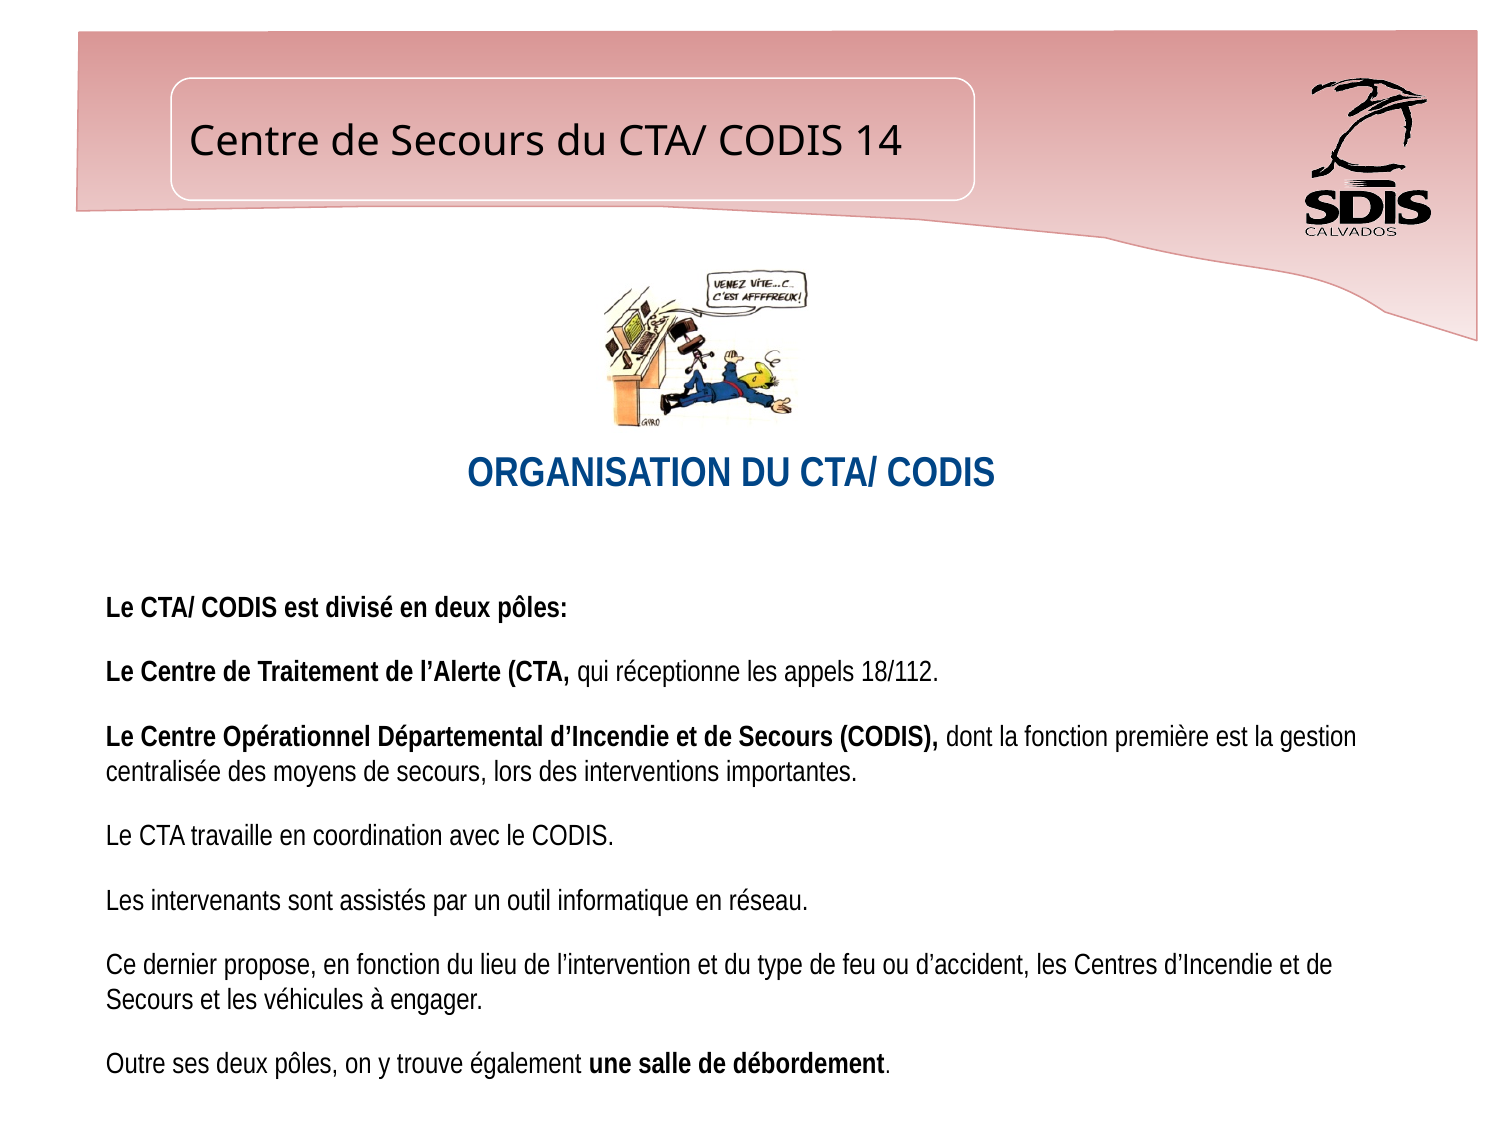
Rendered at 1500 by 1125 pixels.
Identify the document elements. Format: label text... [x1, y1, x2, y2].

text_box Centre de Secours du CTA/ CODIS 14 [171, 78, 975, 201]
picture [596, 255, 809, 433]
picture [1305, 78, 1431, 236]
list ORGANISATION DU CTA/ CODIS Le CTA/ CODIS est divisé en deux pôles: Le Centre de Traitement de l’Alerte (CTA, qui réceptionne les appels 18/112. Le Centre Opérationnel Départemental d’Incendie et de Secours (CODIS), dont la fonction première est la gestion centralisée des moyens de secours, lors des interventions importantes. Le CTA travaille en coordination avec le CODIS. Les intervenants sont assistés par un outil informatique en réseau. Ce dernier propose, en fonction du lieu de l’intervention et du type de feu ou d’accident, les Centres d’Incendie et de Secours et les véhicules à engager. Outre ses deux pôles, on y trouve également une salle de débordement. [91, 437, 1441, 1052]
text_box [76, 30, 1477, 341]
